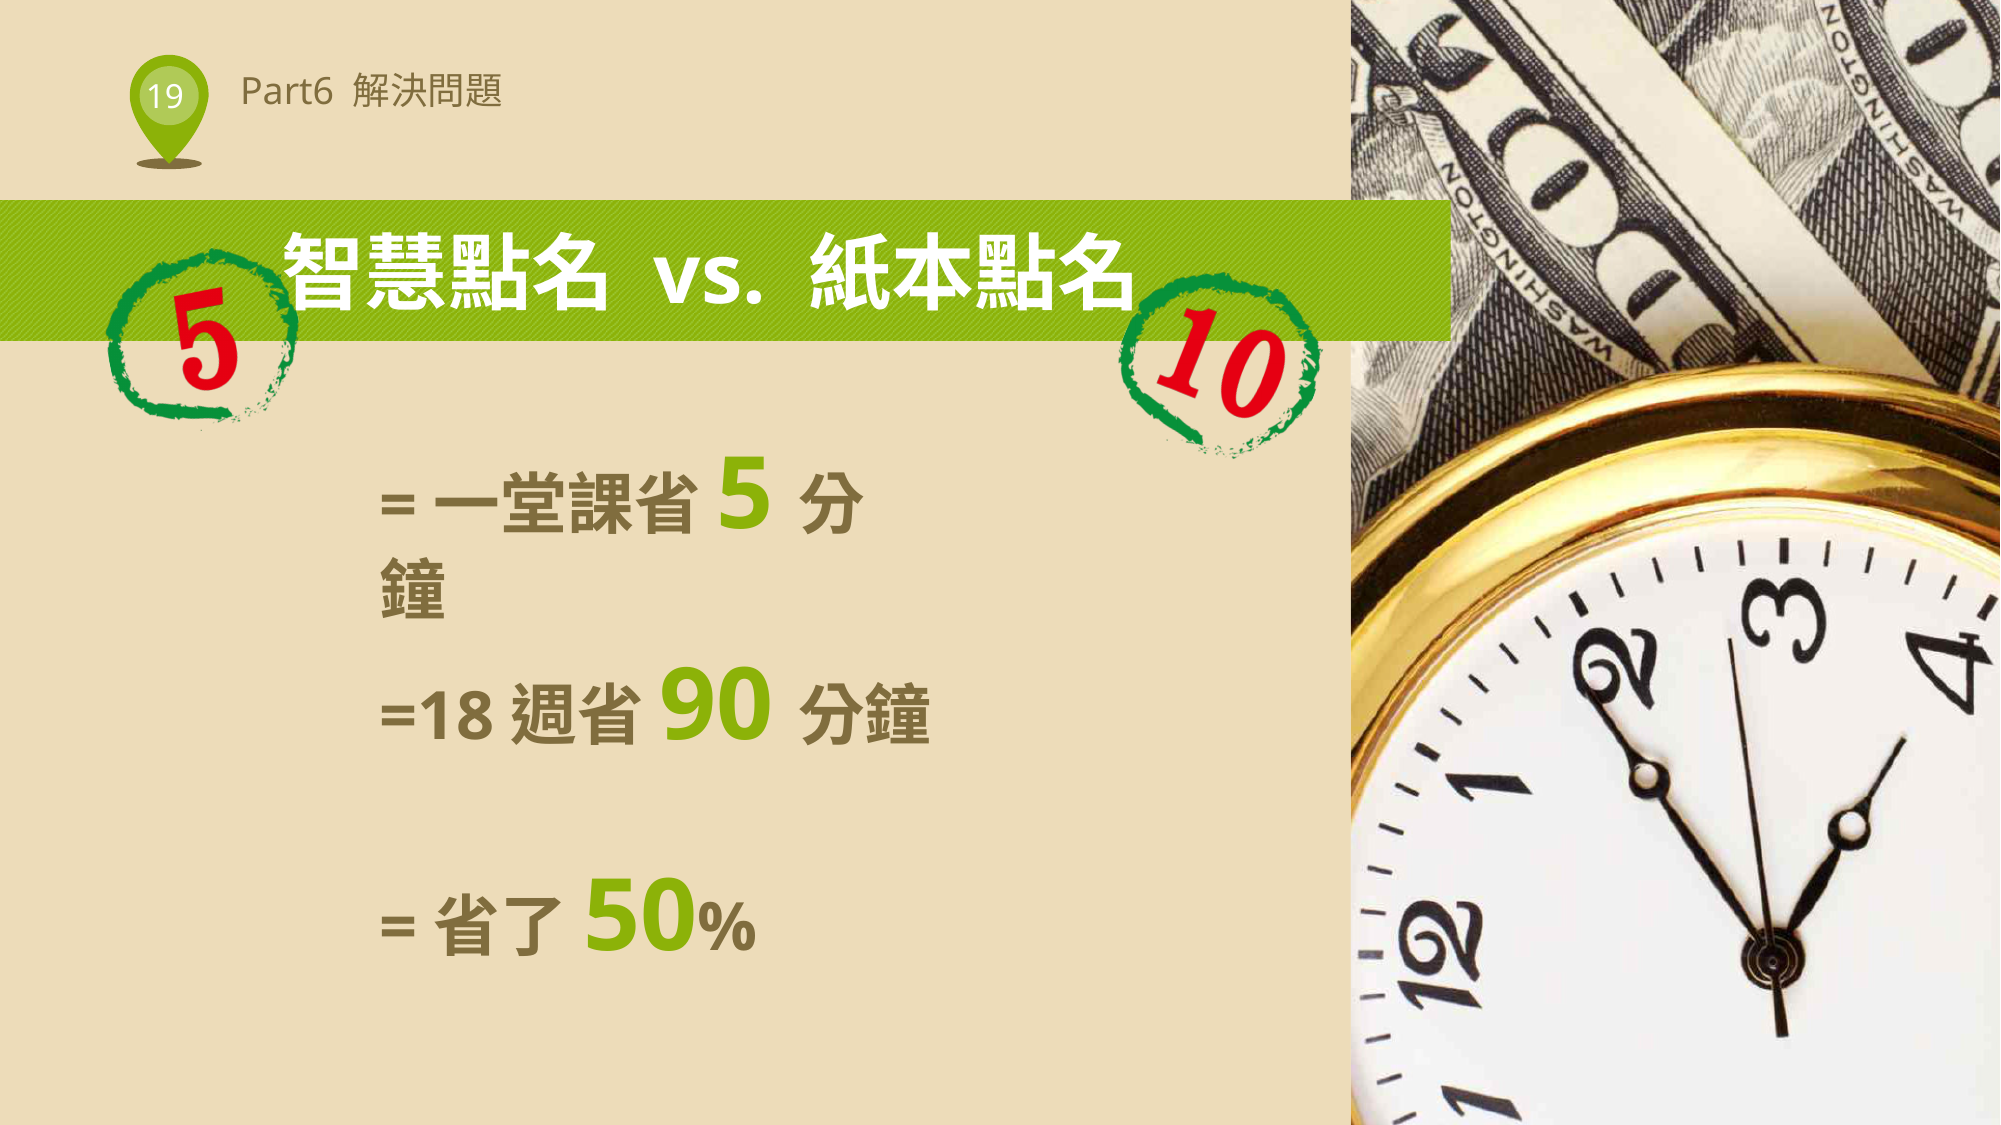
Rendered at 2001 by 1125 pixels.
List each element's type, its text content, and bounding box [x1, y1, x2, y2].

picture [1093, 242, 1346, 485]
picture [91, 234, 316, 446]
text_box 智慧點名 vs. 紙本點名 [0, 201, 1451, 340]
text_box =省了50% [365, 843, 1059, 978]
picture [1350, 0, 2000, 1125]
text_box =18週省90分鐘 [365, 632, 1049, 767]
text_box =一堂課省5分鐘 [365, 421, 928, 632]
